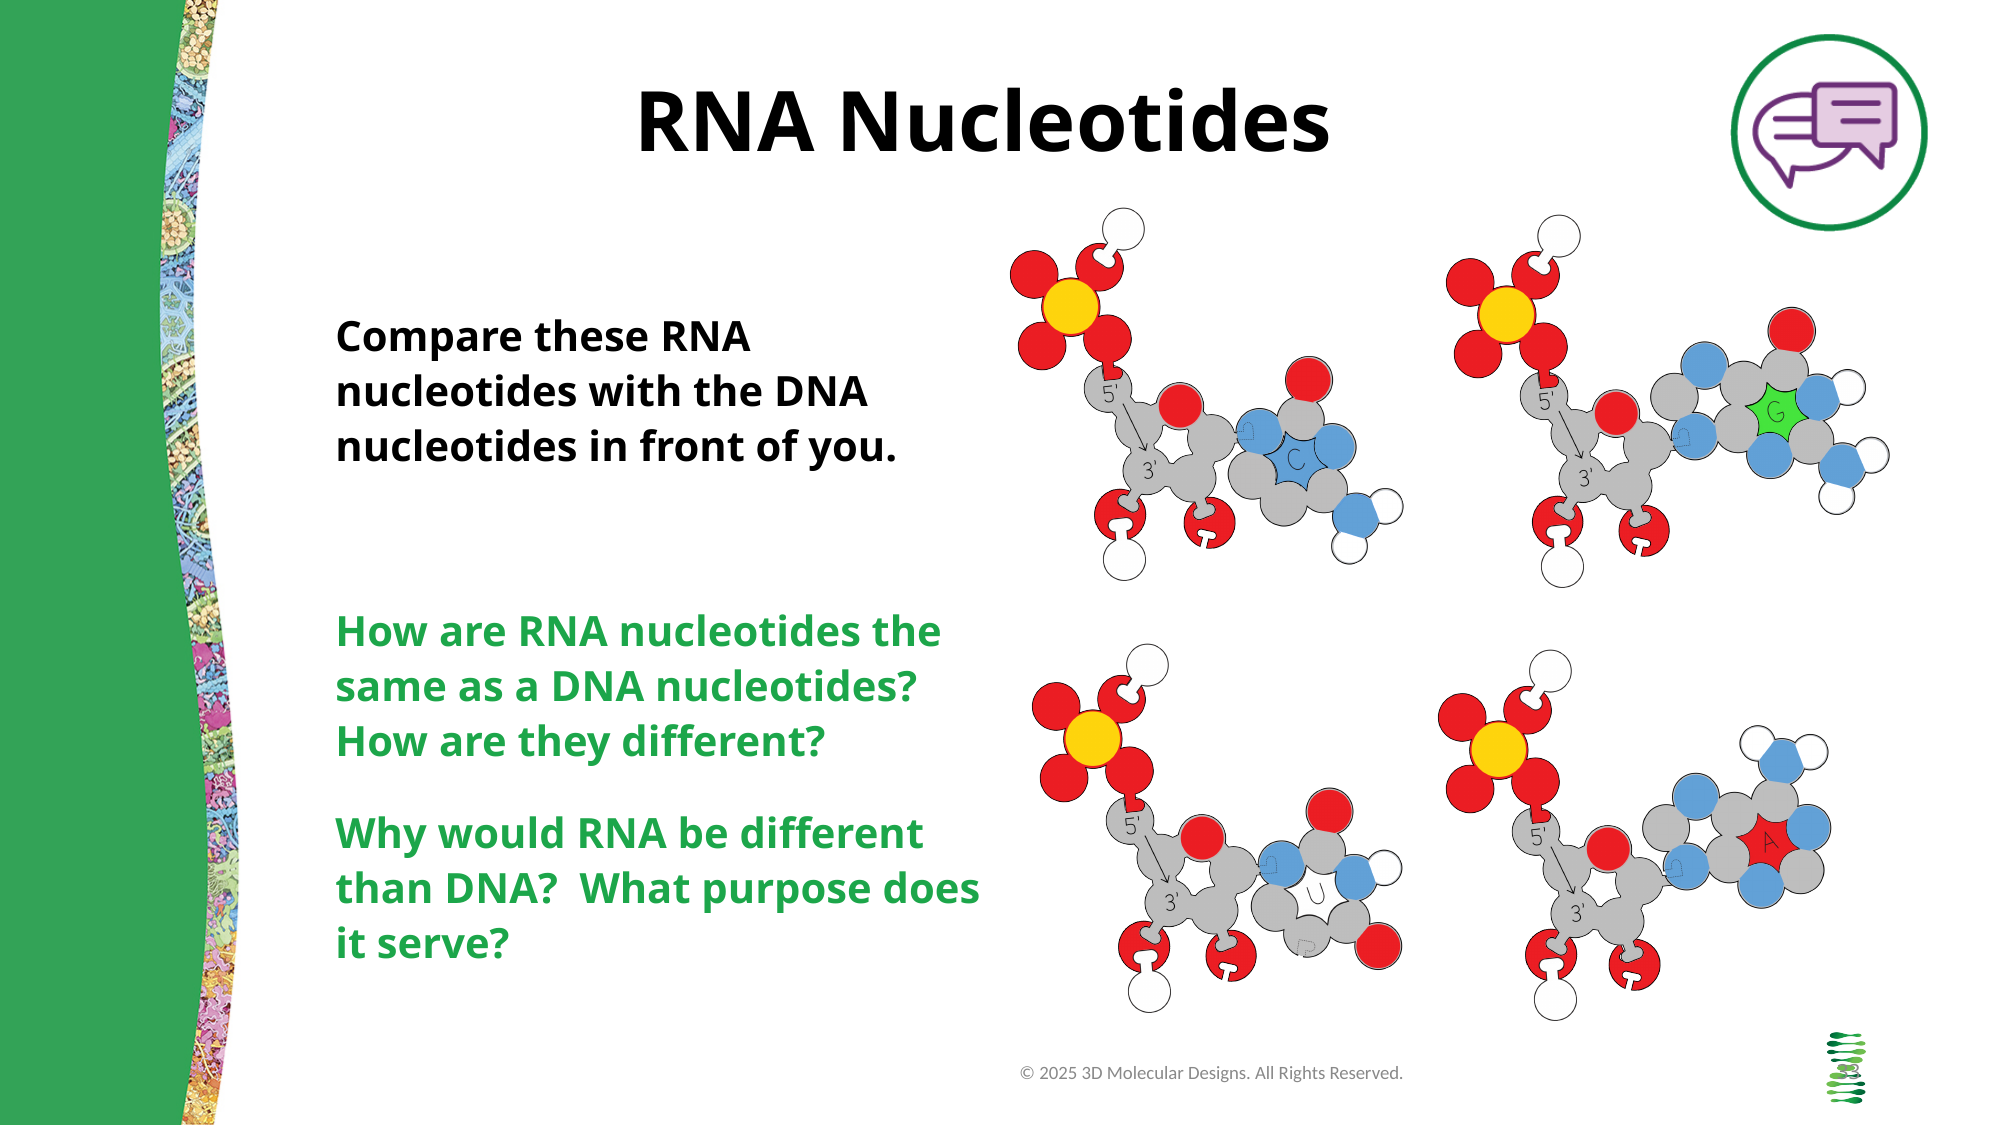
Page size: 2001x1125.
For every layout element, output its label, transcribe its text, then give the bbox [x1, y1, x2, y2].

picture [1007, 199, 1418, 596]
picture [1435, 641, 1883, 1023]
picture [1443, 206, 1914, 590]
picture [1029, 635, 1438, 1015]
text_box RNA Nucleotides [235, 72, 1732, 198]
text_box Compare these RNA nucleotides with the DNA nucleotides in front of you. How are RNA nucleotides the same as a DNA nucleotides? How are they different? Why would RNA be different than DNA? What purpose does it serve? [320, 297, 1000, 497]
slide_number 33 [1821, 1042, 1929, 1103]
